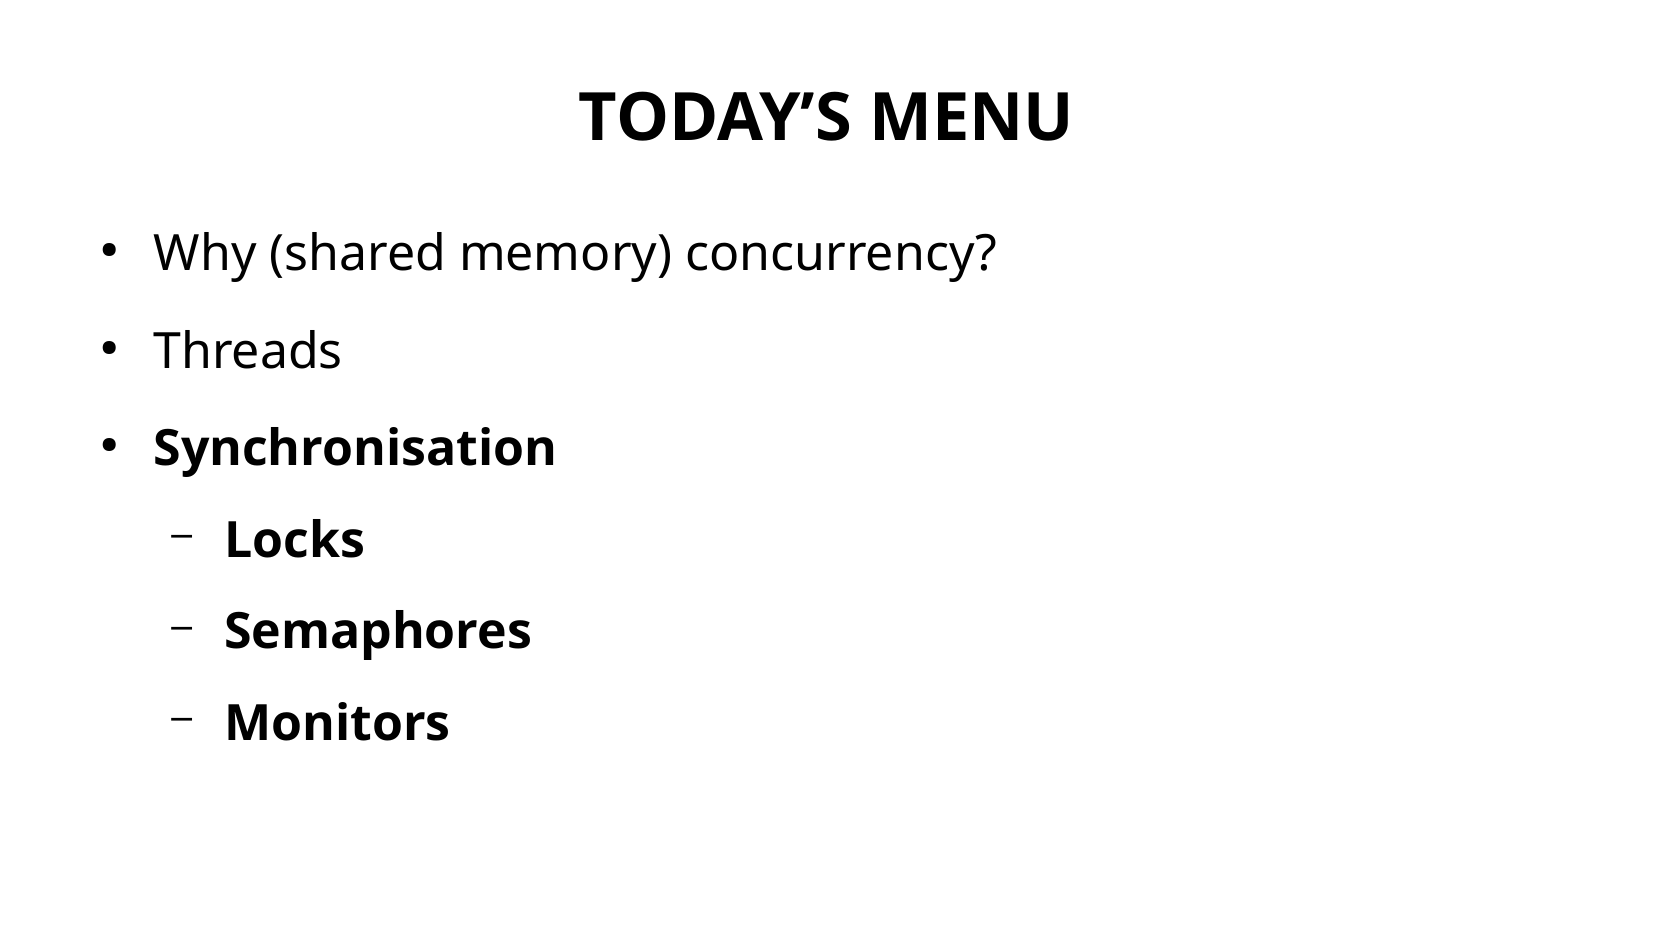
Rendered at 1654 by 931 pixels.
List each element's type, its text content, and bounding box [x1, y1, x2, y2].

title TODAY’S MENU [82, 36, 1571, 193]
list Why (shared memory) concurrency? Threads Synchronisation Locks Semaphores Monitors [82, 217, 1571, 757]
